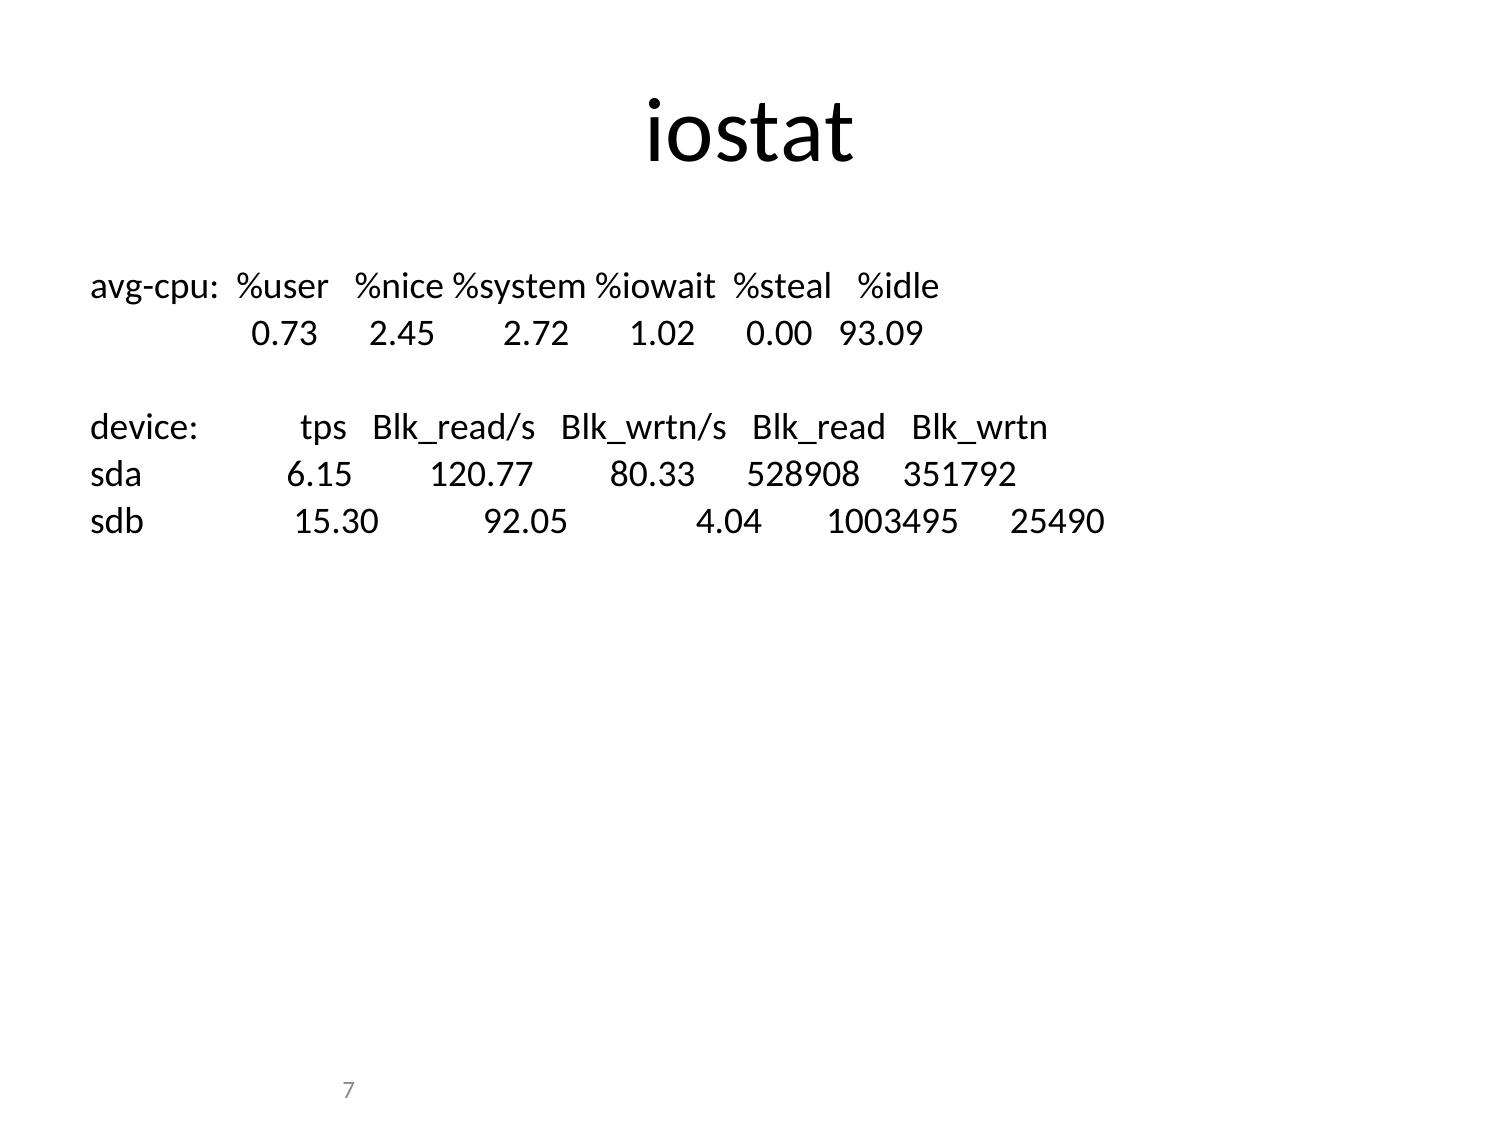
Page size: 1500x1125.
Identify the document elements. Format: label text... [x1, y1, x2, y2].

text_box iostat [75, 45, 1426, 233]
text_box <number> [327, 1074, 1207, 1111]
text_box avg-cpu: %user %nice %system %iowait %steal %idle 0.73 2.45 2.72 1.02 0.00 93.09 device: tps Blk_read/s Blk_wrtn/s Blk_read Blk_wrtn sda 6.15 120.77 80.33 528908 351792 sdb 15.30 92.05 4.04 1003495 25490 [75, 262, 1426, 1005]
